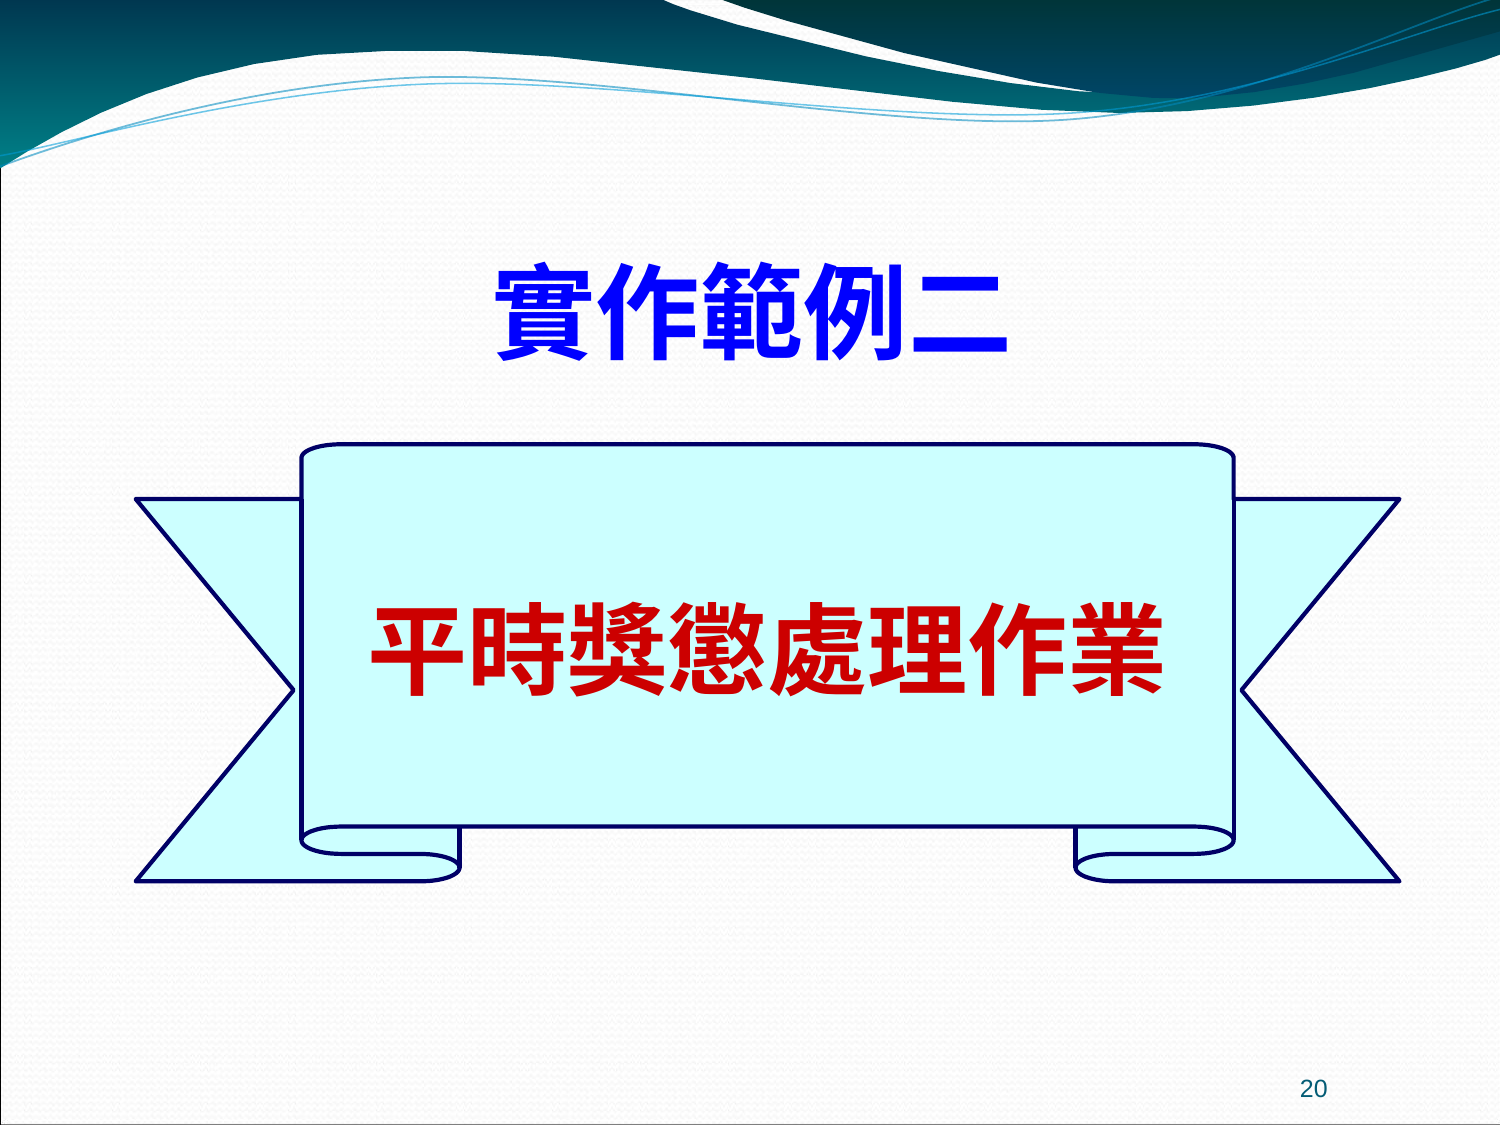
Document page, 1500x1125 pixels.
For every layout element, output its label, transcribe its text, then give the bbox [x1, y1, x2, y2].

title 實作範例二 [76, 184, 1427, 373]
text_box [1299, 1042, 1426, 1103]
text_box 平時獎懲處理作業 [135, 444, 1400, 882]
